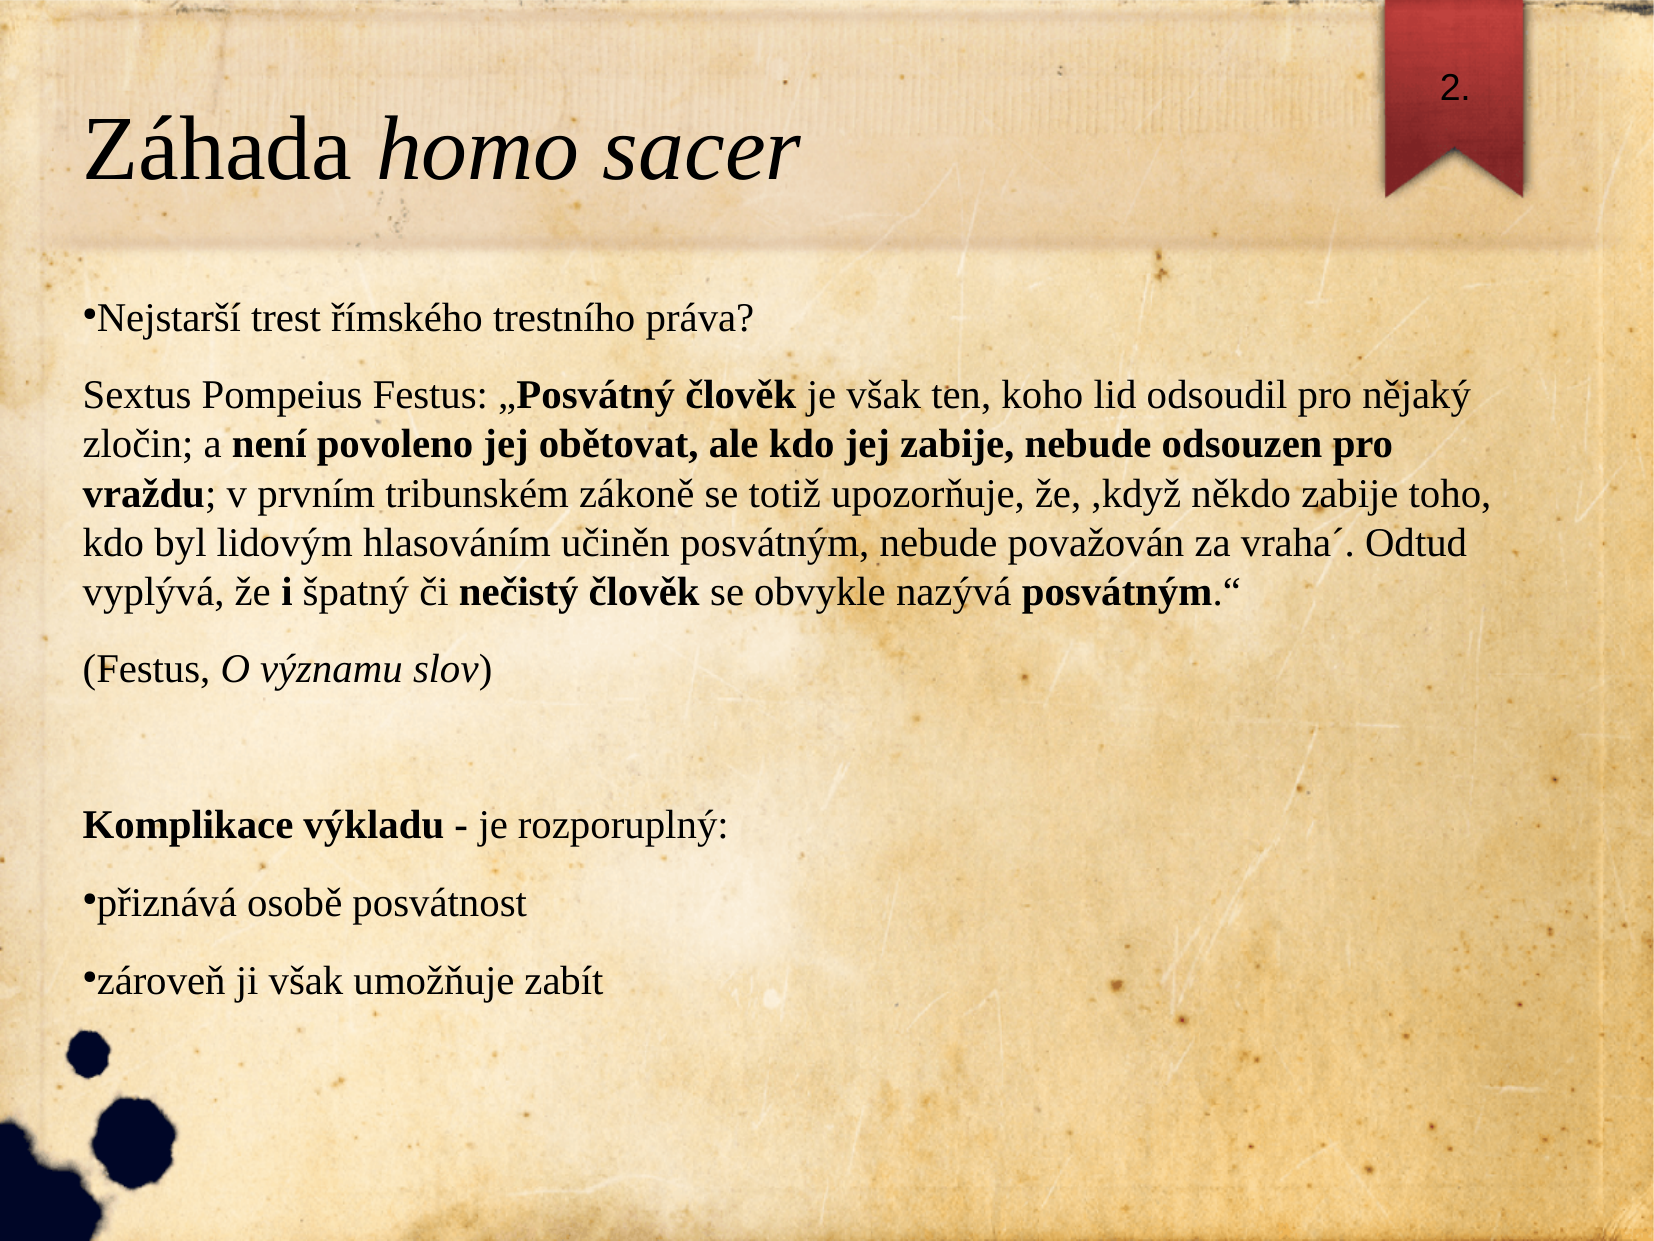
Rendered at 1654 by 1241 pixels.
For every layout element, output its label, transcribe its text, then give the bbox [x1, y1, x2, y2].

title Záhada homo sacer [82, 49, 1347, 237]
list Nejstarší trest římského trestního práva? Sextus Pompeius Festus: „Posvátný člověk je však ten, koho lid odsoudil pro nějaký zločin; a není povoleno jej obětovat, ale kdo jej zabije, nebude odsouzen pro vraždu; v prvním tribunském zákoně se totiž upozorňuje, že, ,když někdo zabije toho, kdo byl lidovým hlasováním učiněn posvátným, nebude považován za vraha´. Odtud vyplývá, že i špatný či nečistý člověk se obvykle nazývá posvátným.“ (Festus, O významu slov) Komplikace výkladu - je rozporuplný: přiznává osobě posvátnost zároveň ji však umožňuje zabít [82, 290, 1538, 1010]
text_box 2. [1425, 59, 1544, 116]
